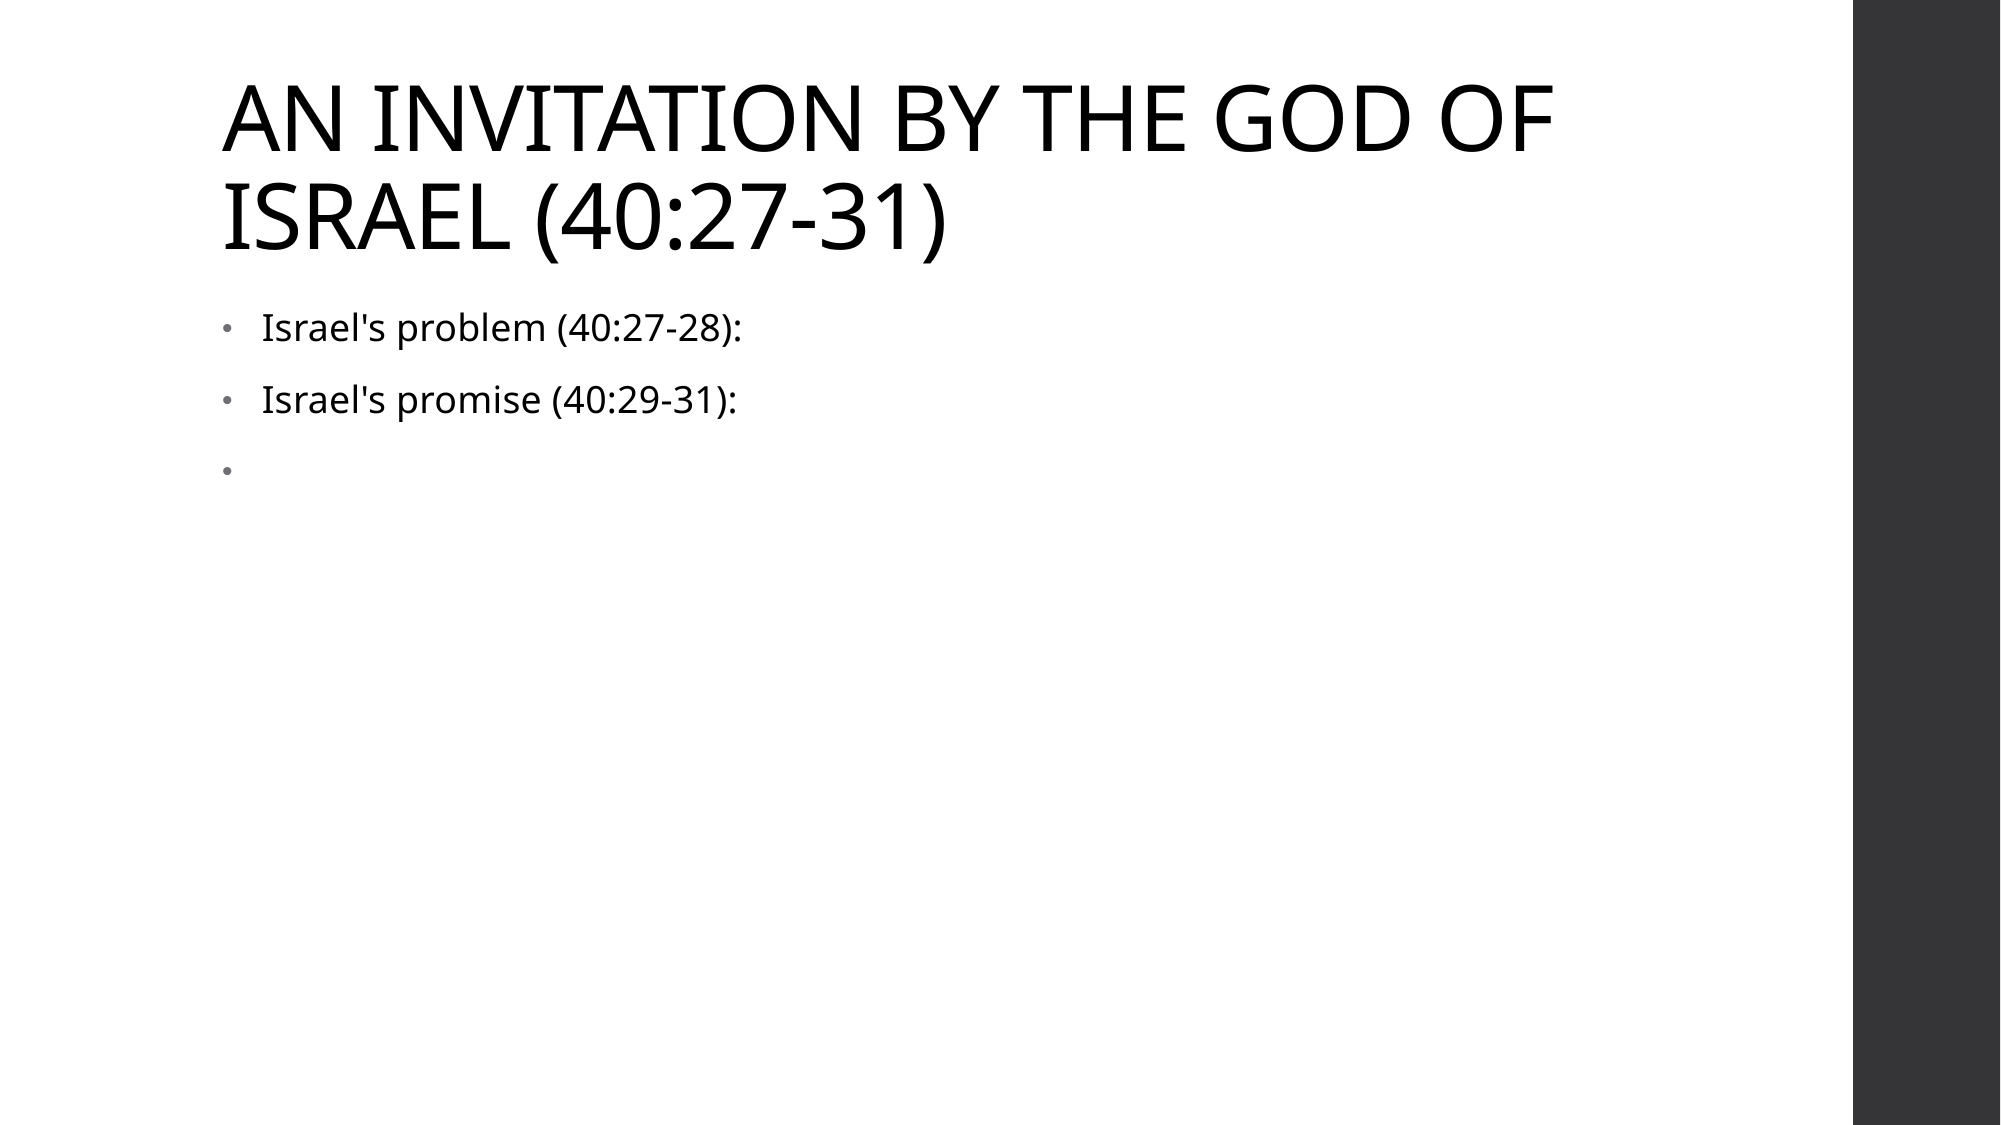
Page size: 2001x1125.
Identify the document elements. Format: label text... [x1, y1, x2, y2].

title AN INVITATION BY THE GOD OF ISRAEL (40:27-31) [206, 60, 1797, 278]
list Israel's problem (40:27-28): Israel's promise (40:29-31): [206, 299, 1617, 1014]
